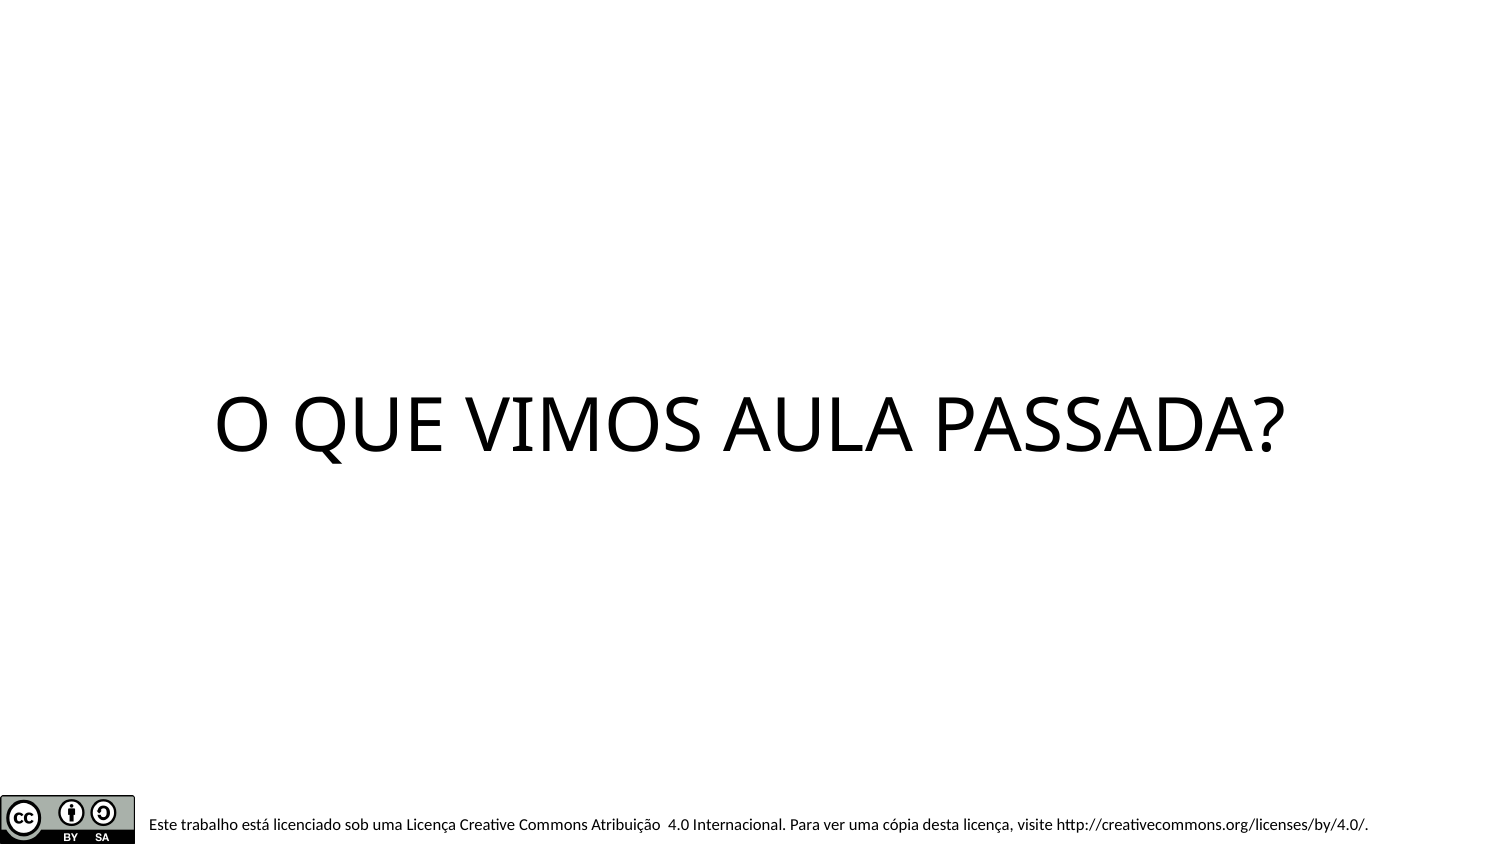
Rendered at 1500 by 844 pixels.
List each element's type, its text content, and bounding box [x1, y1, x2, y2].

text_box Este trabalho está licenciado sob uma Licença Creative Commons Atribuição 4.0 Internacional. Para ver uma cópia desta licença, visite http://creativecommons.org/licenses/by/4.0/. [134, 795, 1500, 844]
title O QUE VIMOS AULA PASSADA? [51, 352, 1449, 491]
picture [0, 795, 134, 844]
